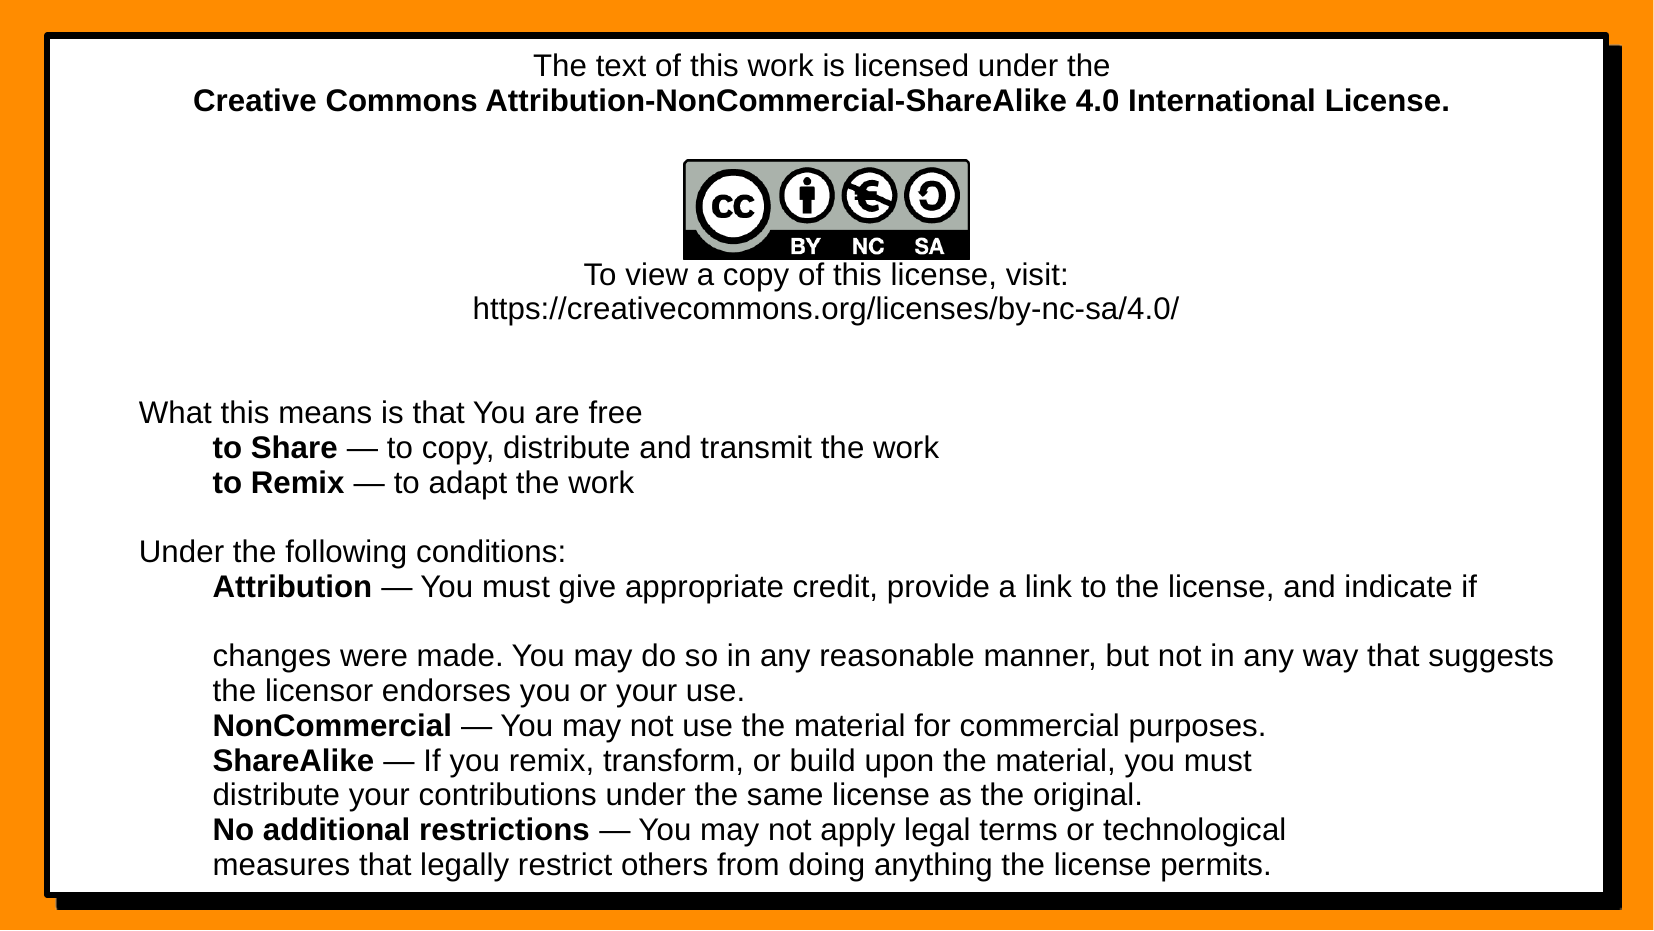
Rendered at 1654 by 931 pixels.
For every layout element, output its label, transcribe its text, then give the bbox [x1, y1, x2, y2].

picture [683, 159, 970, 260]
text_box The text of this work is licensed under the Creative Commons Attribution-NonCommercial-ShareAlike 4.0 International License. To view a copy of this license, visit: https://creativecommons.org/licenses/by-nc-sa/4.0/ What this means is that You are free to Share — to copy, distribute and transmit the work to Remix — to adapt the work Under the following conditions: Attribution — You must give appropriate credit, provide a link to the license, and indicate if changes were made. You may do so in any reasonable manner, but not in any way that suggests the licensor endorses you or your use. NonCommercial — You may not use the material for commercial purposes. ShareAlike — If you remix, transform, or build upon the material, you must distribute your contributions under the same license as the original. No additional restrictions — You may not apply legal terms or technological measures that legally restrict others from doing anything the license permits. [47, 35, 1607, 895]
